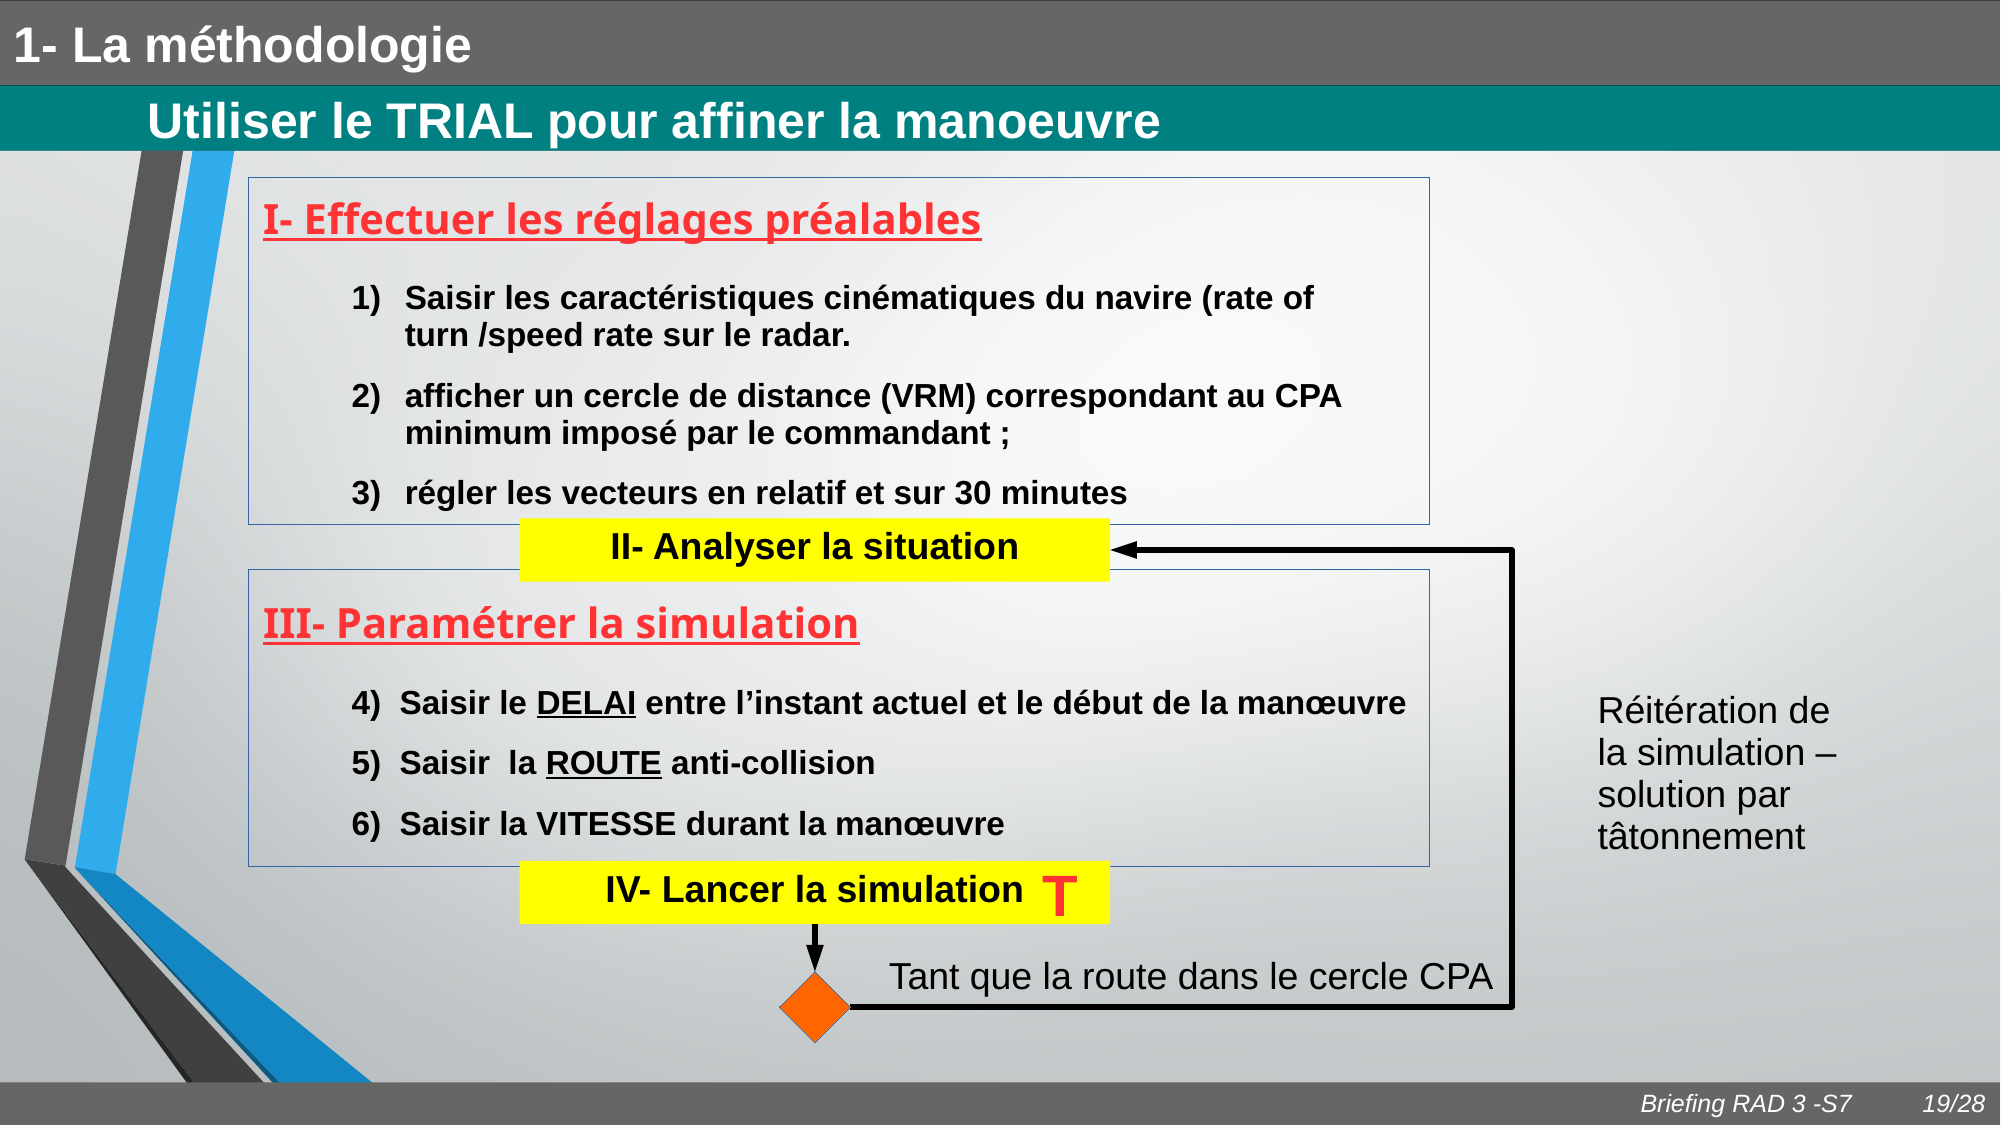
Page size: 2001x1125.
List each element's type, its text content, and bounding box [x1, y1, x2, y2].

text_box [779, 972, 851, 1043]
text_box IV- Lancer la simulation [519, 860, 1027, 925]
picture [0, 151, 185, 1082]
text_box Tant que la route dans le cercle CPA [874, 947, 1536, 1047]
text_box II- Analyser la situation [519, 518, 1111, 582]
list I- Effectuer les réglages préalables Saisir les caractéristiques cinématiques du navire (rate of turn /speed rate sur le radar. afficher un cercle de distance (VRM) correspondant au CPA minimum imposé par le commandant ; régler les vecteurs en relatif et sur 30 minutes [248, 177, 1430, 525]
title Utiliser le TRIAL pour affiner la manoeuvre [0, 85, 2000, 151]
picture [116, 0, 2001, 1125]
list III- Paramétrer la simulation Saisir le DELAI entre l’instant actuel et le début de la manœuvre Saisir la ROUTE anti-collision Saisir la VITESSE durant la manœuvre [248, 569, 1430, 867]
title 1- La méthodologie [0, 0, 2000, 85]
text_box Réitération de la simulation – solution par tâtonnement [1582, 682, 1867, 866]
text_box T [1027, 856, 1241, 937]
text_box Briefing RAD 3 -S7 <numéro>/28 [0, 1082, 2000, 1125]
picture [66, 151, 271, 1082]
